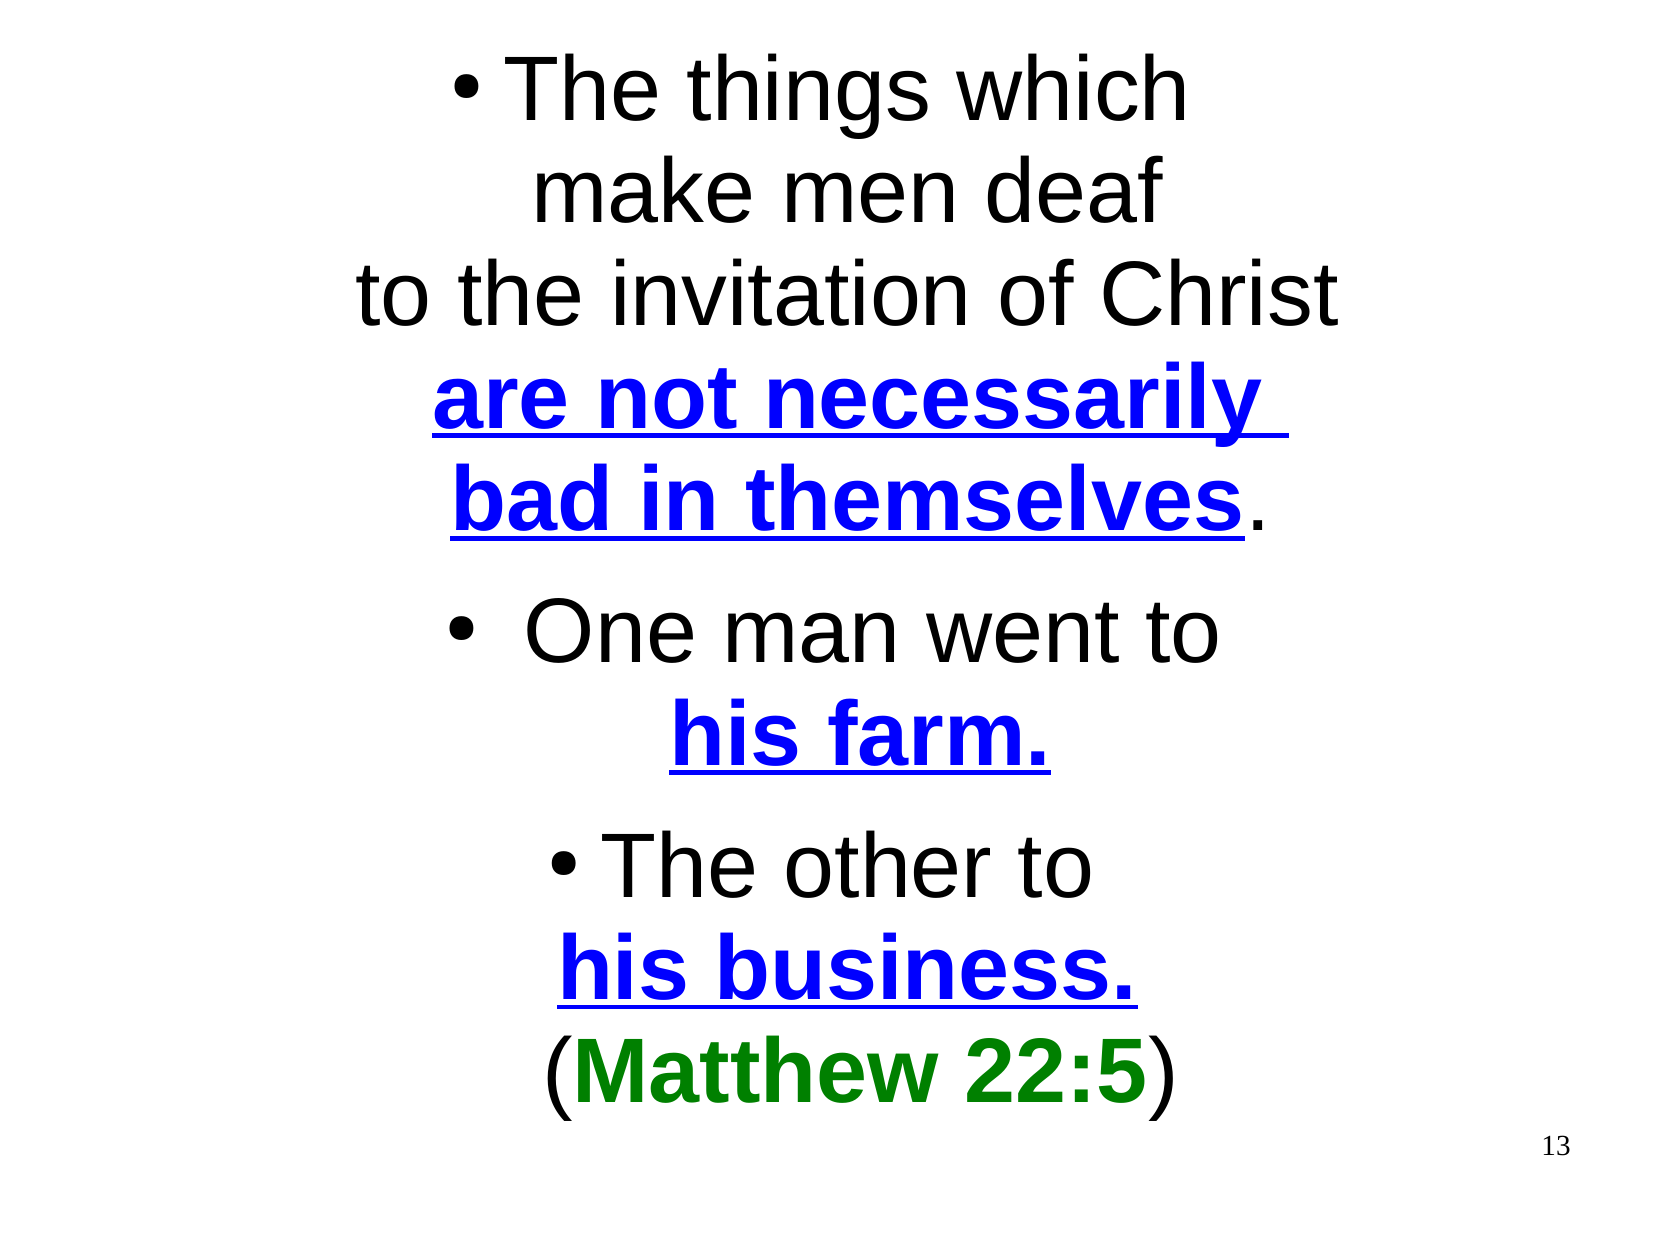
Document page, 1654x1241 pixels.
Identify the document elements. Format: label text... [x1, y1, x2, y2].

list The things which make men deaf to the invitation of Christ are not necessarily bad in themselves. One man went to his farm. The other to his business. (Matthew 22:5) [37, 37, 1613, 1201]
